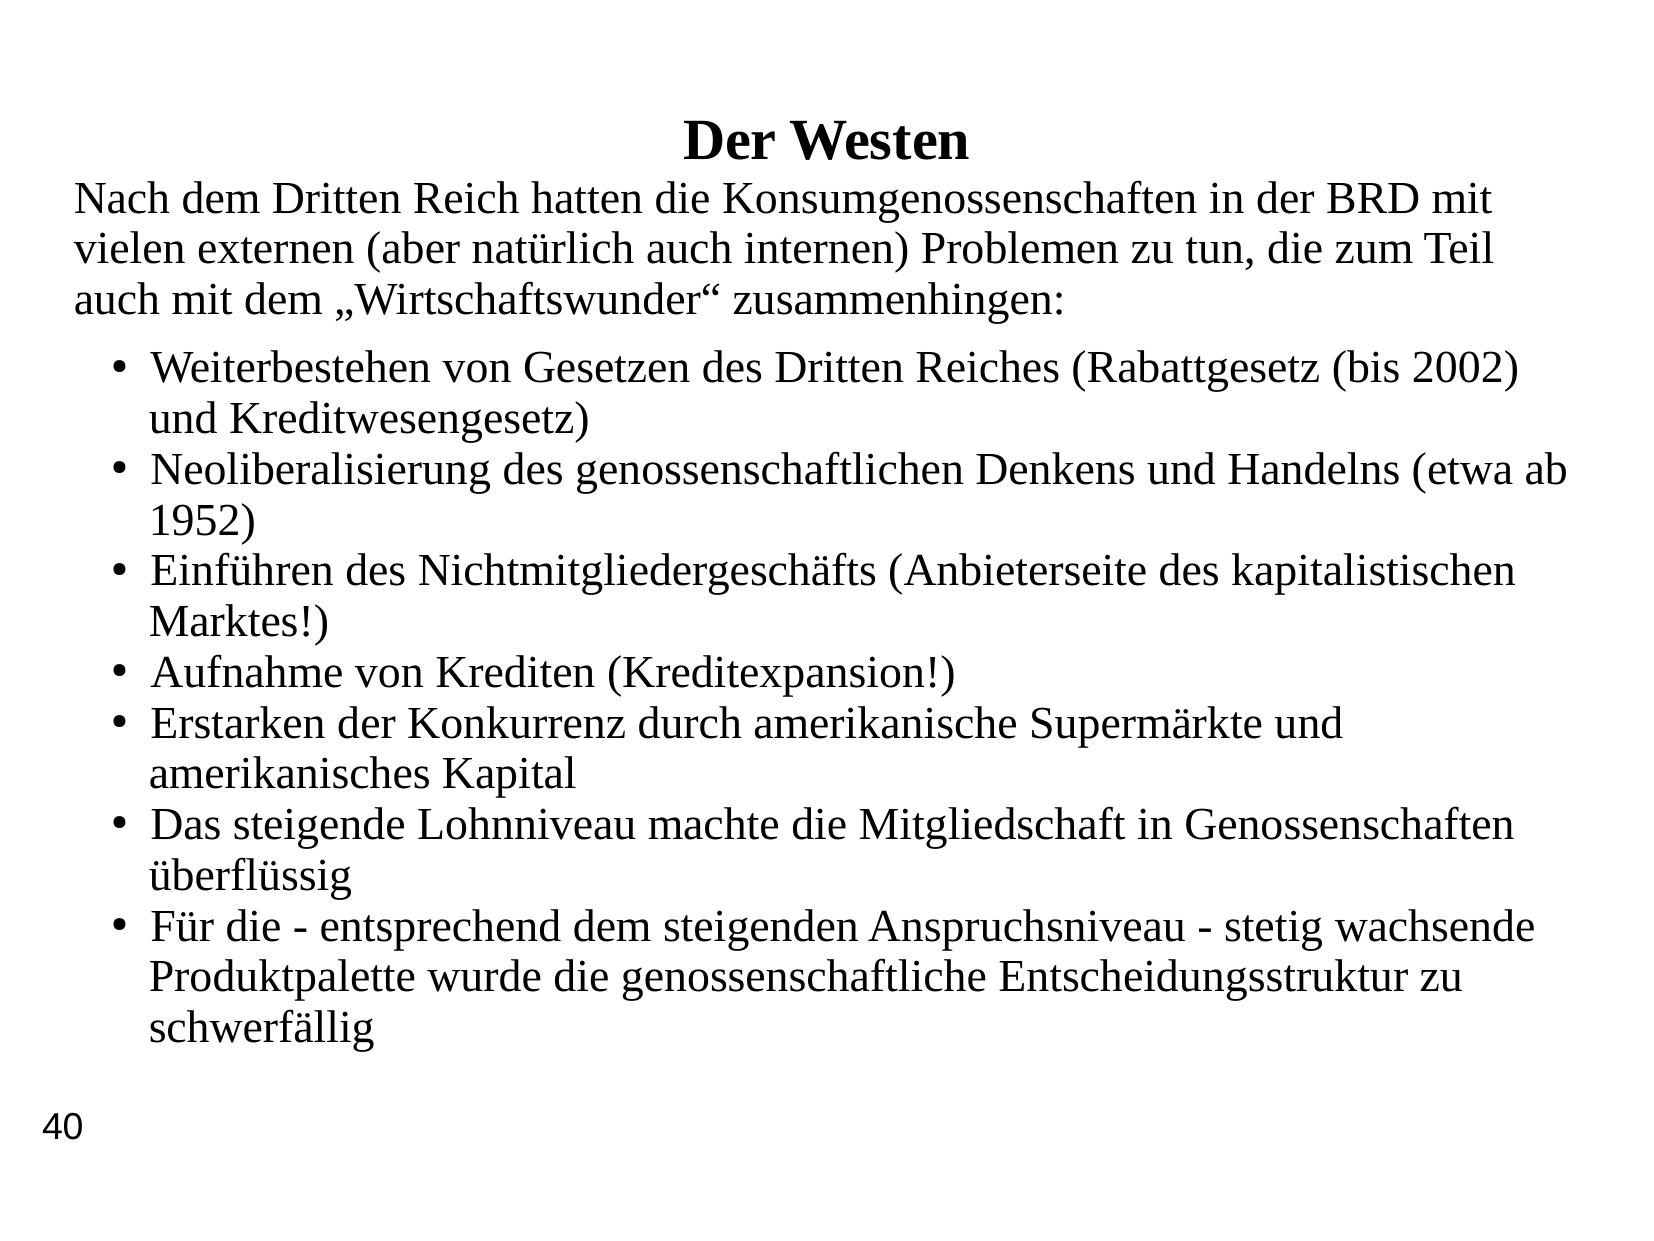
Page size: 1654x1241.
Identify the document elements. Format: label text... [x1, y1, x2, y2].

text_box <Nummer> [27, 1098, 245, 1169]
text_box Der Westen Nach dem Dritten Reich hatten die Konsumgenossenschaften in der BRD mit vielen externen (aber natürlich auch internen) Problemen zu tun, die zum Teil auch mit dem „Wirtschaftswunder“ zusammenhingen: Weiterbestehen von Gesetzen des Dritten Reiches (Rabattgesetz (bis 2002) und Kreditwesengesetz) Neoliberalisierung des genossenschaftlichen Denkens und Handelns (etwa ab 1952) Einführen des Nichtmitgliedergeschäfts (Anbieterseite des kapitalistischen Marktes!) Aufnahme von Krediten (Kreditexpansion!) Erstarken der Konkurrenz durch amerikanische Supermärkte und amerikanisches Kapital Das steigende Lohnniveau machte die Mitgliedschaft in Genossenschaften überflüssig Für die - entsprechend dem steigenden Anspruchsniveau - stetig wachsende Produktpalette wurde die genossenschaftliche Entscheidungsstruktur zu schwerfällig [59, 100, 1595, 1060]
